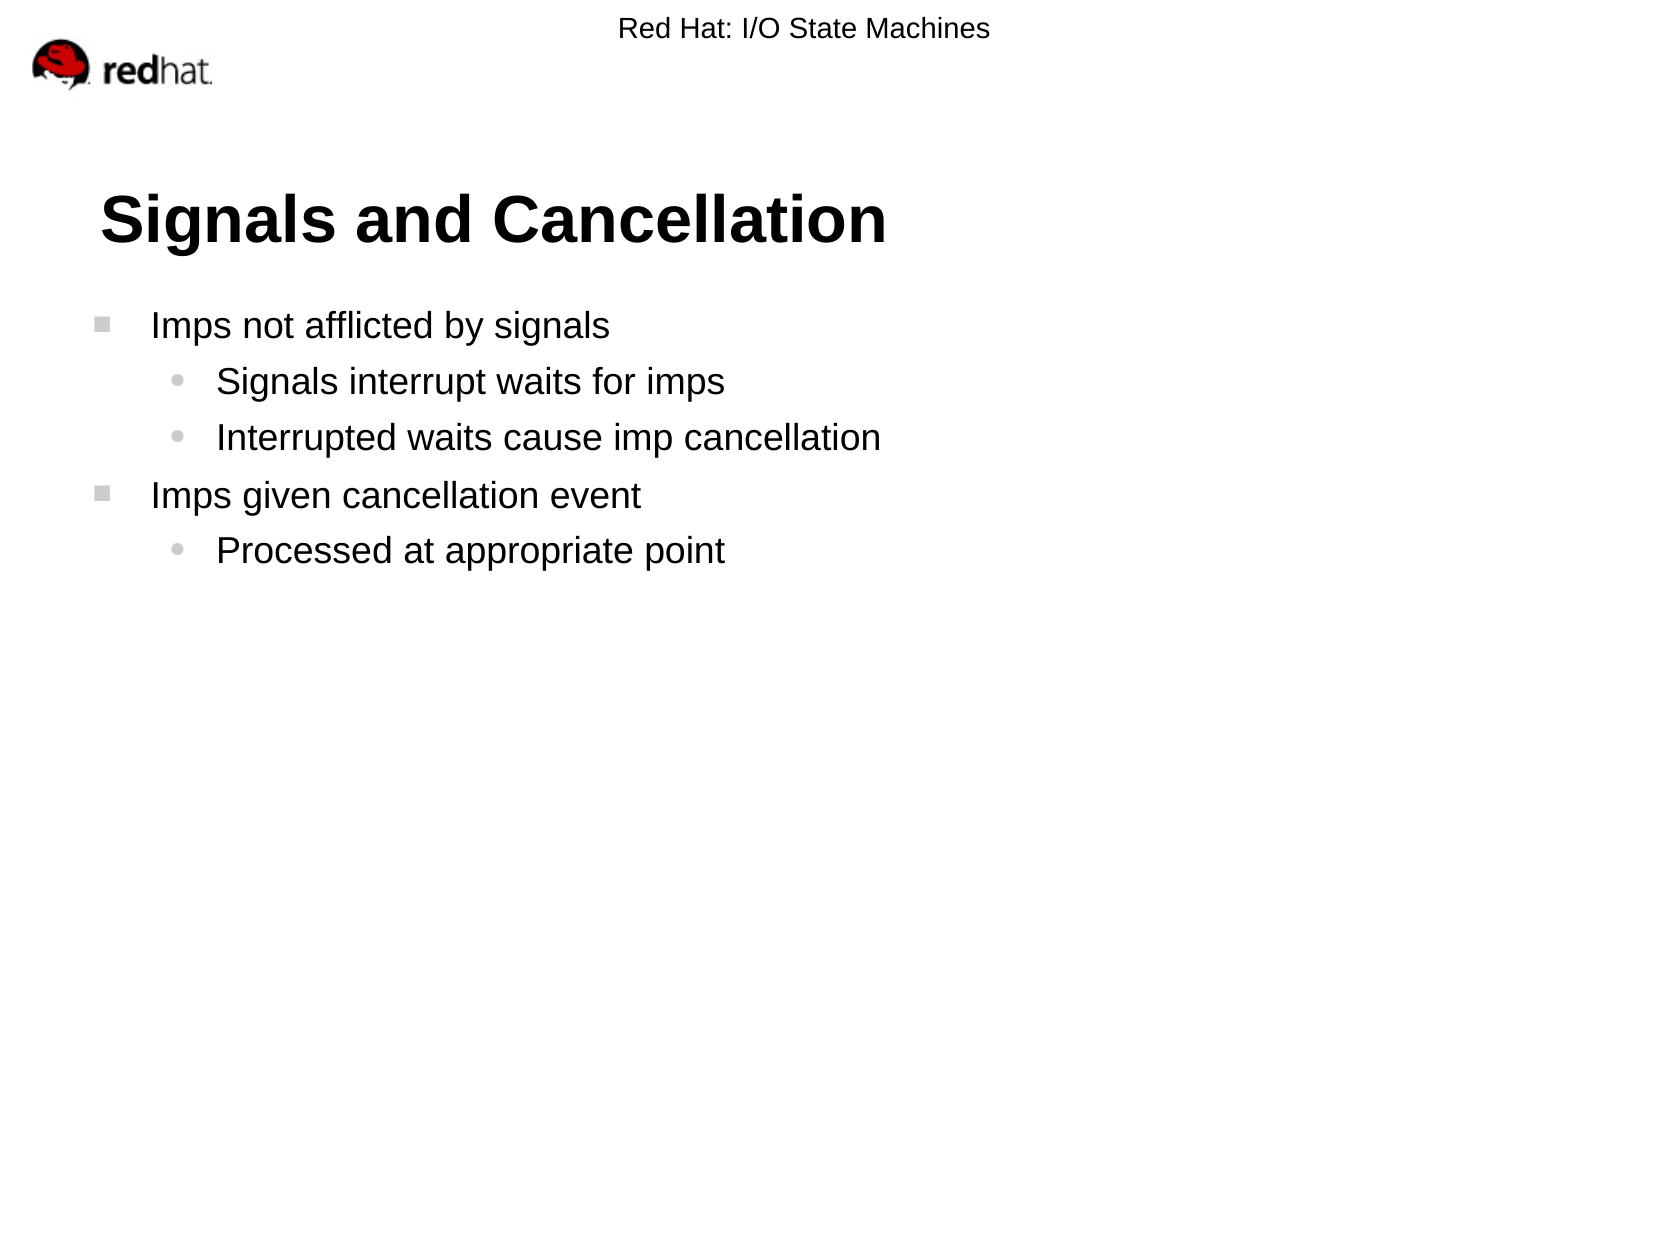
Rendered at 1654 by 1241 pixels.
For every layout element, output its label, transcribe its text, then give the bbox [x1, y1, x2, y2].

picture [31, 37, 212, 98]
list Imps not afflicted by signals Signals interrupt waits for imps Interrupted waits cause imp cancellation Imps given cancellation event Processed at appropriate point [94, 304, 1500, 1174]
title Signals and Cancellation [100, 164, 1506, 275]
